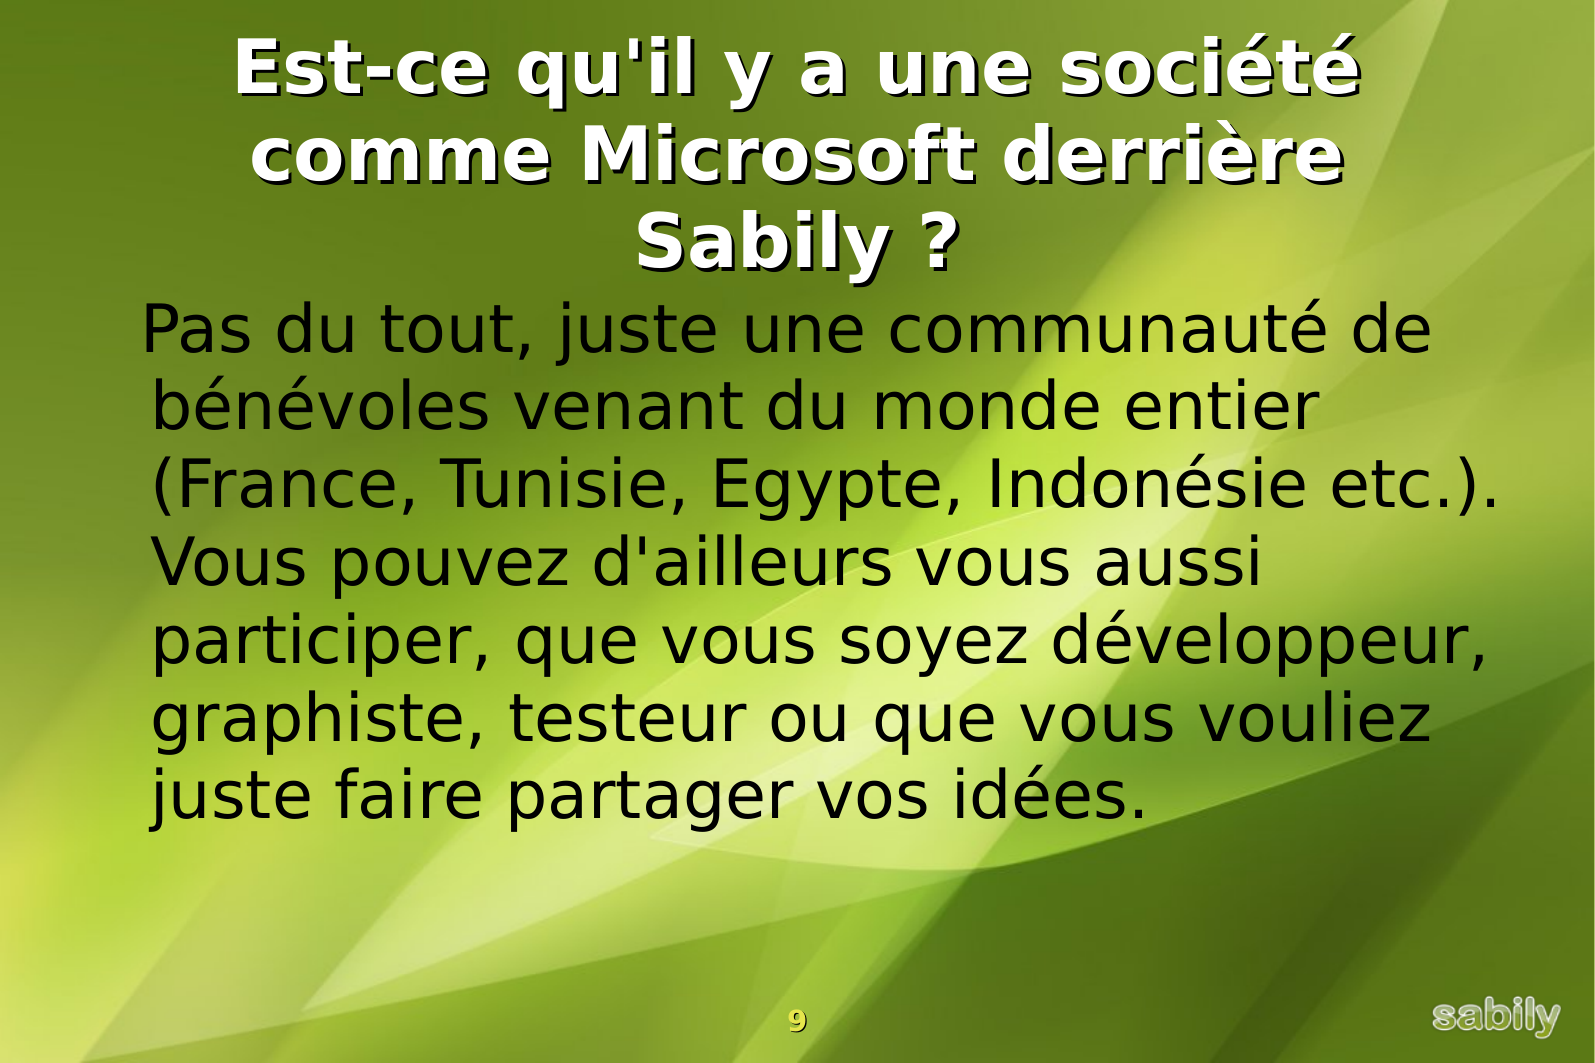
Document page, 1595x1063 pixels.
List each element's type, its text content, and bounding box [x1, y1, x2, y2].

list Pas du tout, juste une communauté de bénévoles venant du monde entier (France, Tunisie, Egypte, Indonésie etc.). Vous pouvez d'ailleurs vous aussi participer, que vous soyez développeur, graphiste, testeur ou que vous vouliez juste faire partager vos idées. [79, 290, 1515, 977]
title Est-ce qu'il y a une société comme Microsoft derrière Sabily ? [79, 23, 1515, 286]
picture [0, 0, 1595, 1063]
